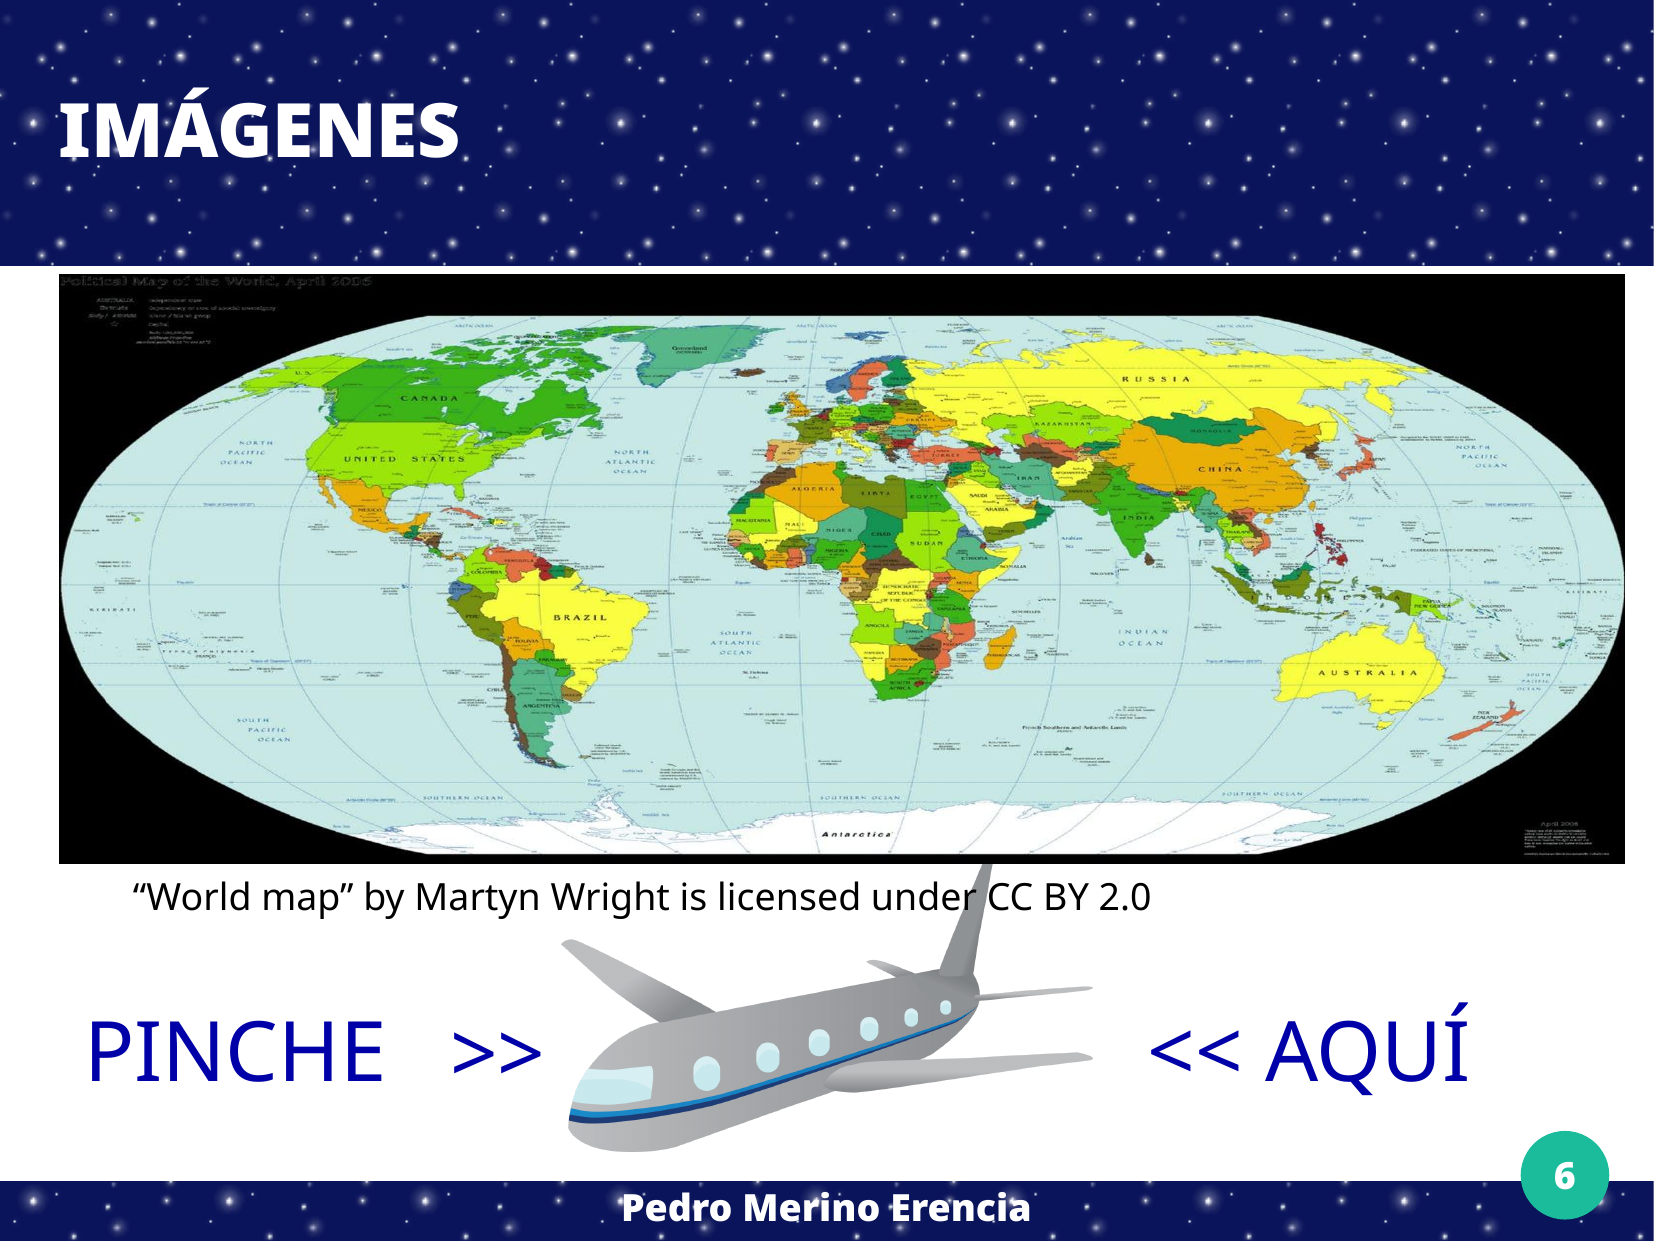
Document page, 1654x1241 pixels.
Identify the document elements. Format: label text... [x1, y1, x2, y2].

text_box < [1132, 984, 1181, 1093]
text_box > [482, 987, 562, 1095]
picture [0, 1181, 1654, 1241]
text_box > [435, 987, 482, 1095]
text_box “World map” by Martyn Wright is licensed under CC BY 2.0 [118, 863, 1124, 920]
picture [59, 274, 1625, 864]
text_box < [1181, 984, 1260, 1093]
title IMÁGENES [59, 49, 1595, 207]
picture [0, 0, 1654, 266]
picture [561, 920, 1093, 1152]
text_box AQUÍ [1260, 984, 1484, 1093]
text_box PINCHE [69, 984, 414, 1093]
